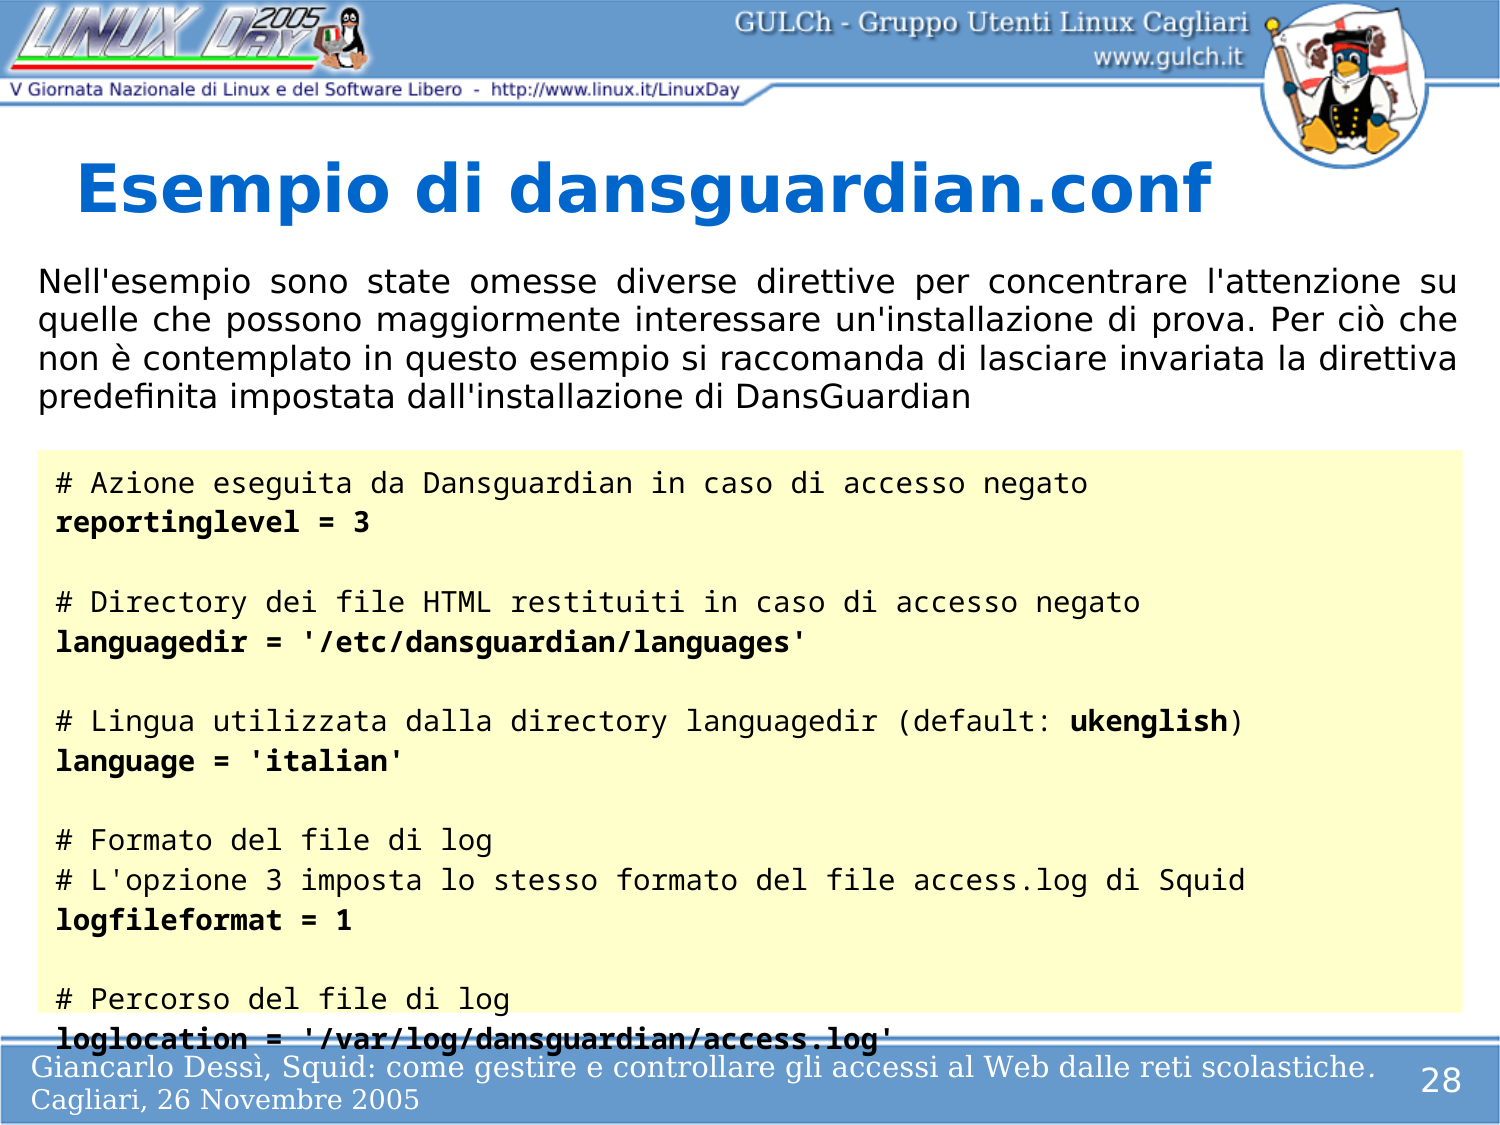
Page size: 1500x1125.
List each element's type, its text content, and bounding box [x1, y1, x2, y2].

text_box Nell'esempio sono state omesse diverse direttive per concentrare l'attenzione su quelle che possono maggiormente interessare un'installazione di prova. Per ciò che non è contemplato in questo esempio si raccomanda di lasciare invariata la direttiva predefinita impostata dall'installazione di DansGuardian [37, 262, 1463, 417]
text_box Esempio di dansguardian.conf [75, 150, 1213, 229]
text_box # Azione eseguita da Dansguardian in caso di accesso negato reportinglevel = 3 # Directory dei file HTML restituiti in caso di accesso negato languagedir = '/etc/dansguardian/languages' # Lingua utilizzata dalla directory languagedir (default: ukenglish) language = 'italian' # Formato del file di log # L'opzione 3 imposta lo stesso formato del file access.log di Squid logfileformat = 1 # Percorso del file di log loglocation = '/var/log/dansguardian/access.log' [37, 450, 1463, 1013]
picture [0, 0, 1500, 1125]
